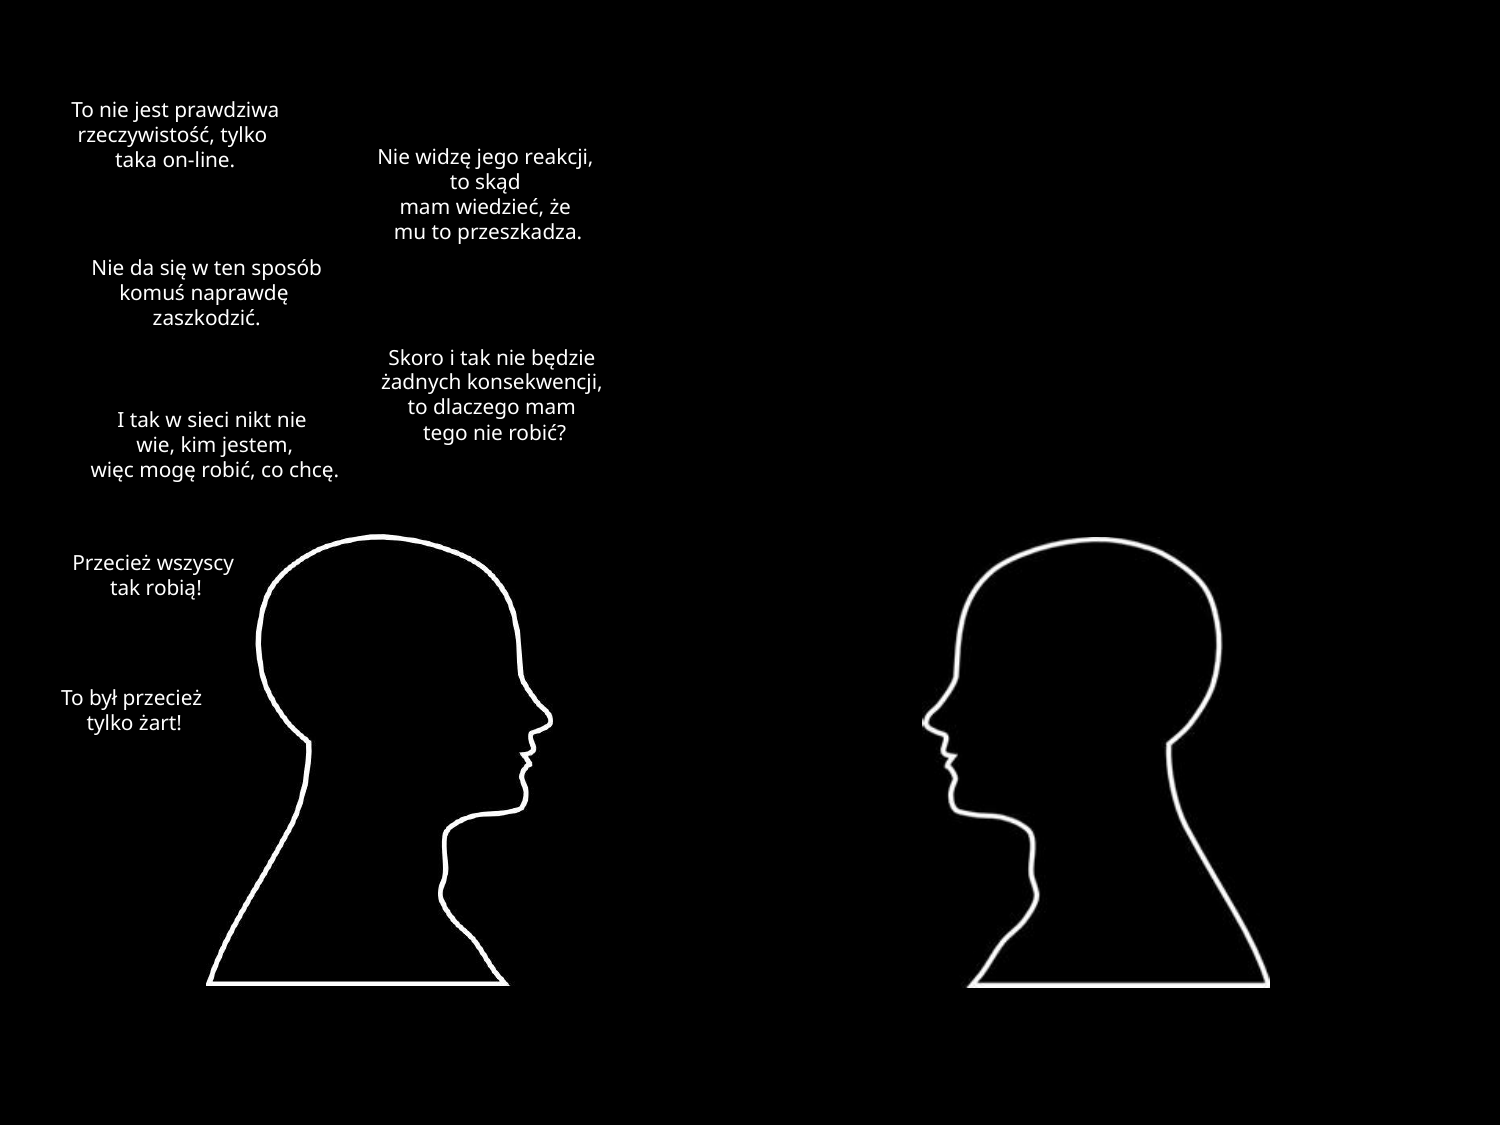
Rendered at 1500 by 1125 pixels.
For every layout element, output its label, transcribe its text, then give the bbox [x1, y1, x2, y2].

text_box Nie widzę jego reakcji, to skąd mam wiedzieć, że mu to przeszkadza. [362, 136, 614, 251]
picture [922, 537, 1270, 988]
text_box To nie jest prawdziwa rzeczywistość, tylko taka on-line. [56, 88, 295, 179]
text_box Przecież wszyscy tak robią! [57, 542, 255, 607]
text_box To był przecież tylko żart! [46, 677, 223, 742]
picture [206, 534, 553, 986]
text_box Nie da się w ten sposób komuś naprawdę zaszkodzić. [76, 247, 337, 338]
text_box I tak w sieci nikt nie wie, kim jestem, więc mogę robić, co chcę. [75, 399, 354, 490]
text_box Skoro i tak nie będzie żadnych konsekwencji, to dlaczego mam tego nie robić? [366, 336, 623, 452]
